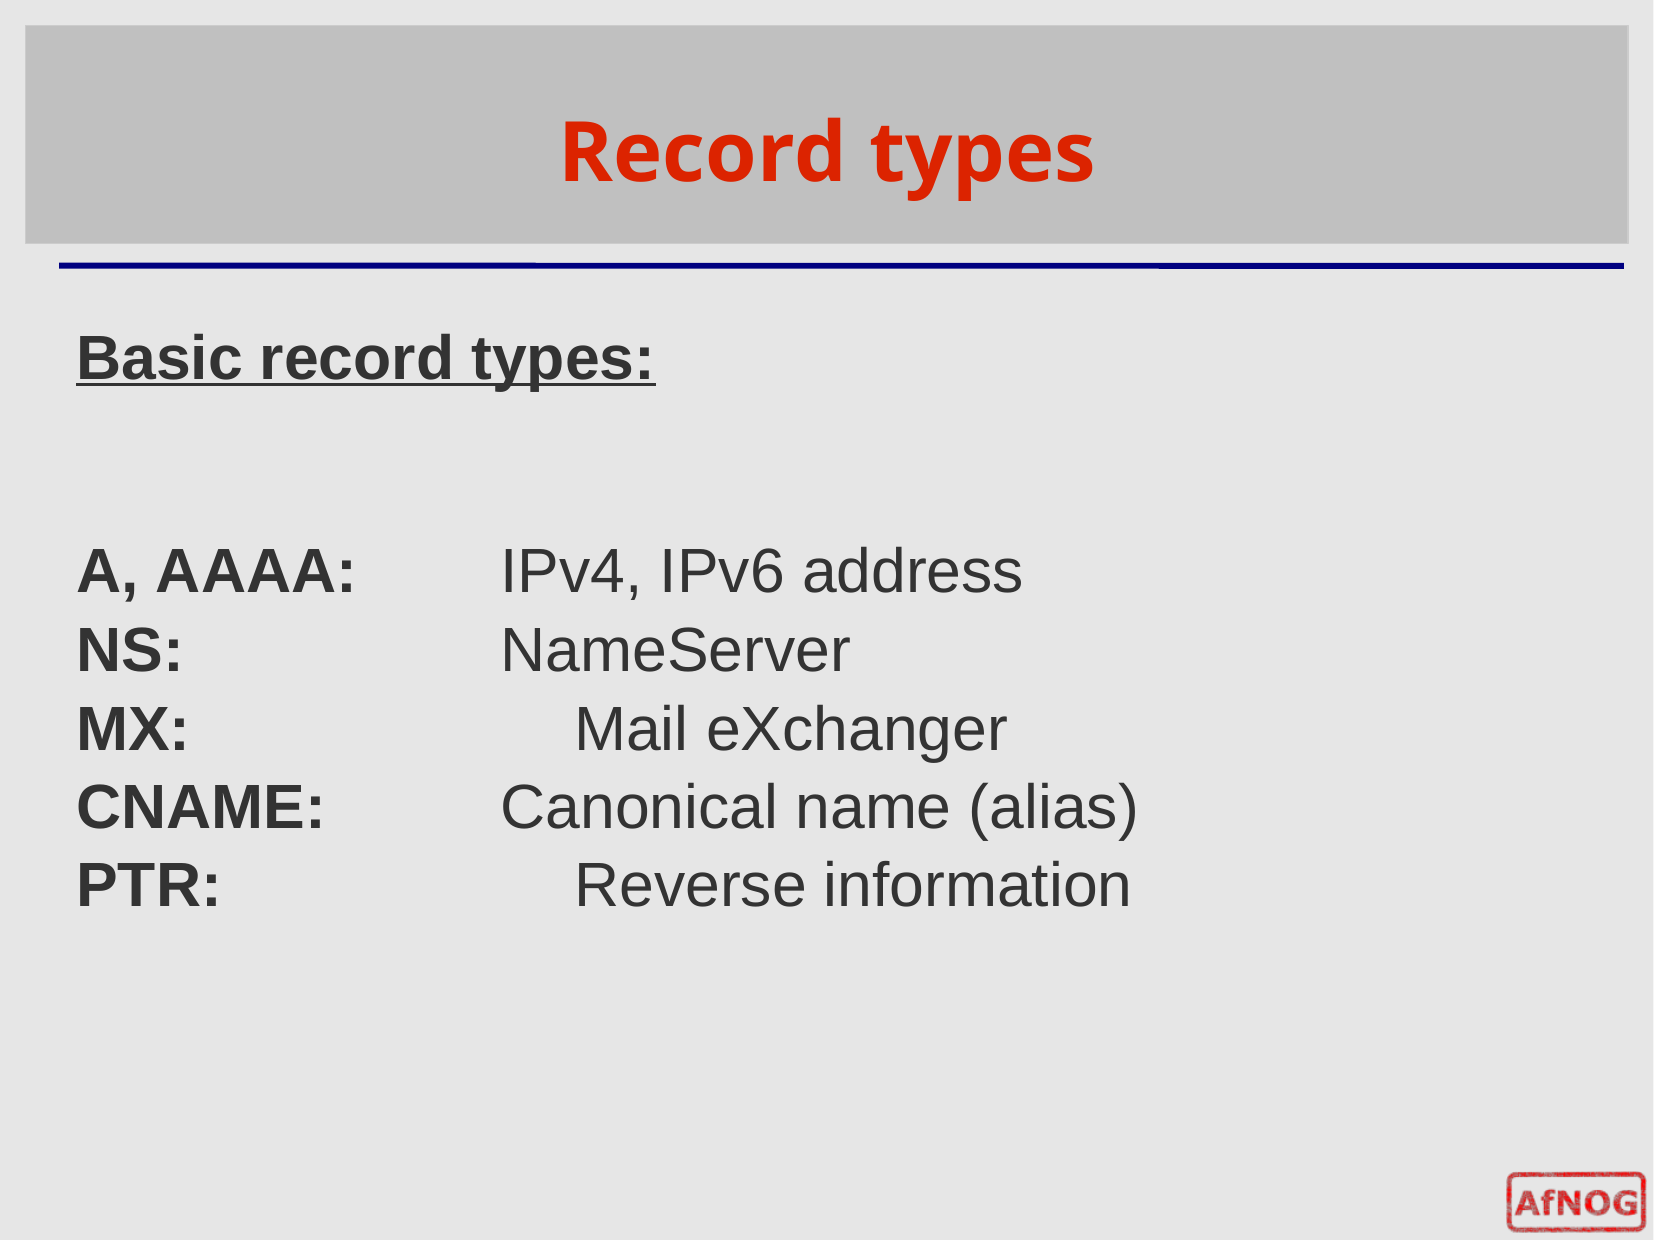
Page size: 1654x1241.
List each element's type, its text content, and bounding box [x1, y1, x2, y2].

picture [1505, 1170, 1648, 1235]
title Record types [121, 46, 1534, 254]
list Basic record types: A, AAAA: IPv4, IPv6 address NS: NameServer MX: Mail eXchanger CNAME: Canonical name (alias) PTR: Reverse information [59, 322, 1595, 1132]
